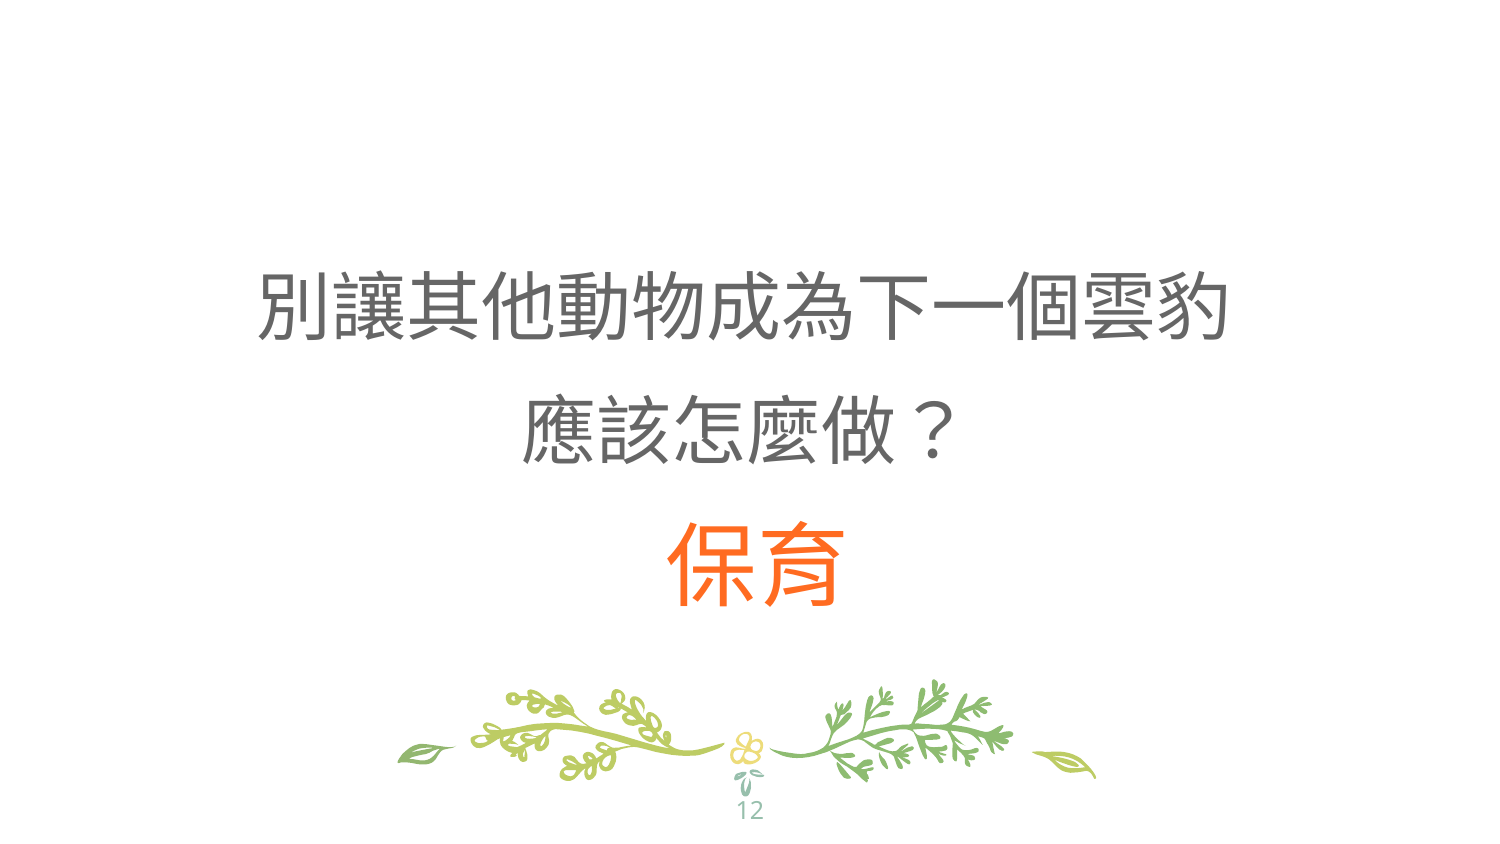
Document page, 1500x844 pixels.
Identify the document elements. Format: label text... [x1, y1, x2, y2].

text_box 保育 [650, 492, 870, 593]
text_box 別讓其他動物成為下一個雲豹 [241, 244, 1322, 345]
text_box 12 [705, 779, 796, 844]
text_box 應該怎麼做？ [506, 368, 1084, 469]
